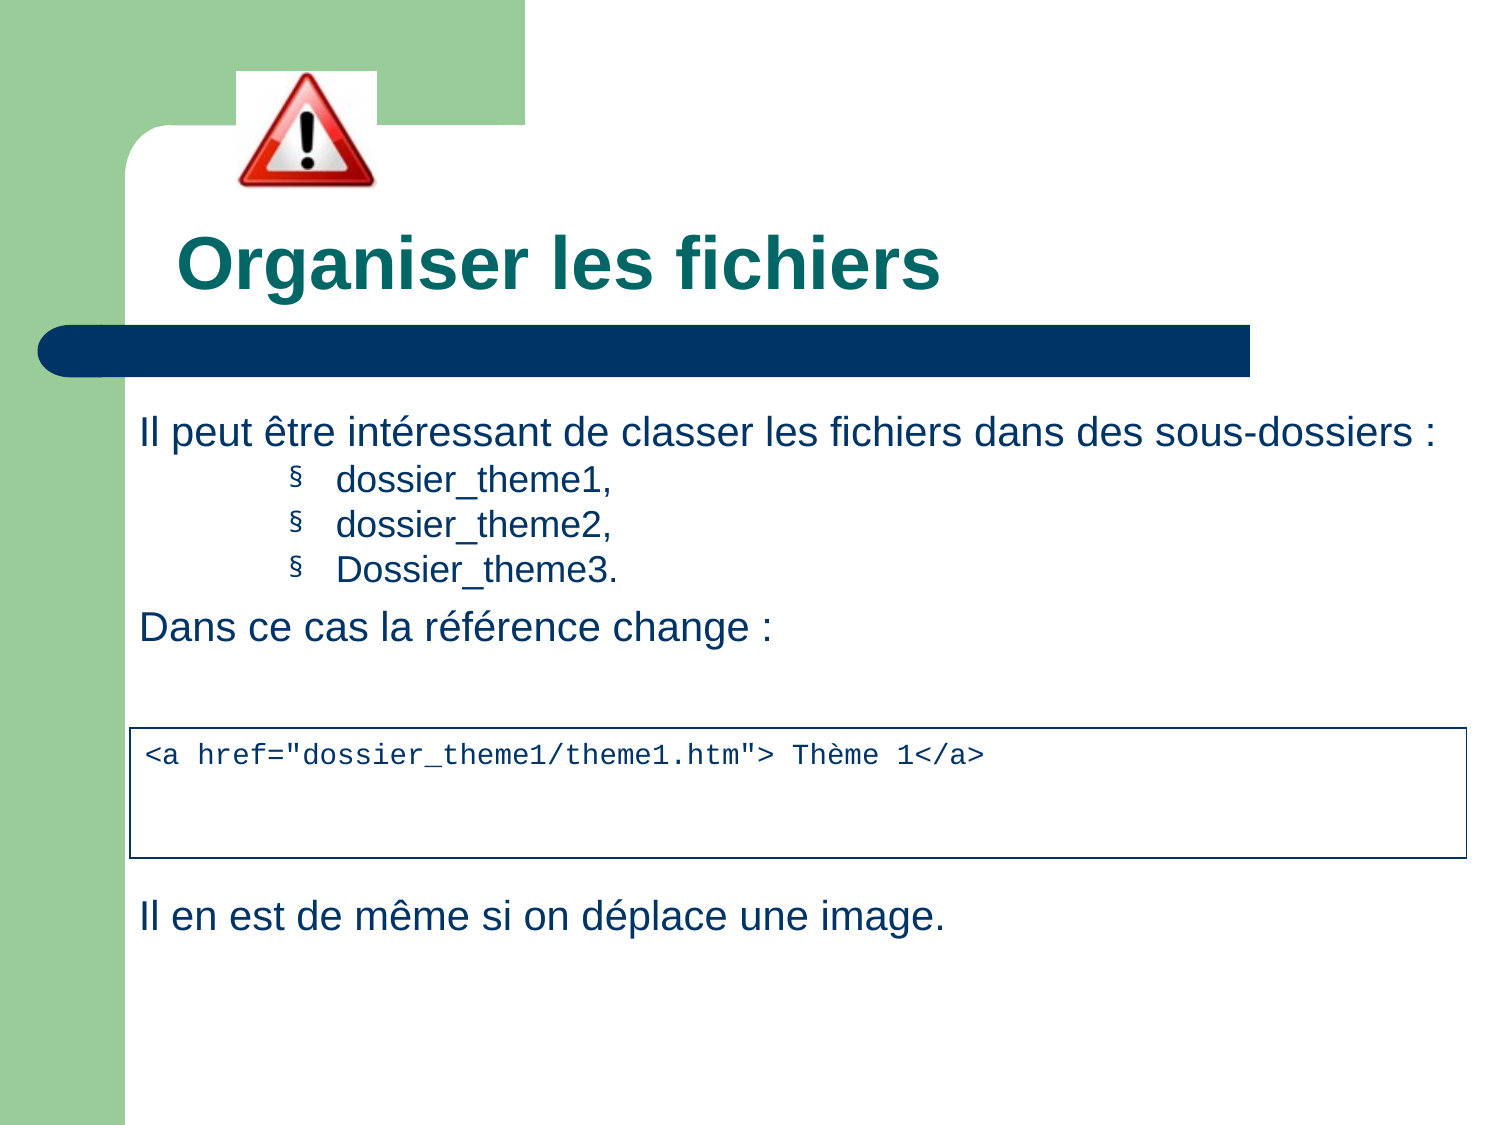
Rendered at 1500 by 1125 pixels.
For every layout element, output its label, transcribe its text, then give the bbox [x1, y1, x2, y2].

text_box <a href="dossier_theme1/theme1.htm"> Thème 1</a> [130, 728, 1466, 858]
title Organiser les fichiers [161, 125, 1426, 313]
text_box Il en est de même si on déplace une image. [124, 881, 1423, 952]
picture [236, 71, 377, 189]
text_box Il peut être intéressant de classer les fichiers dans des sous-dossiers : dossier_theme1, dossier_theme2, Dossier_theme3. Dans ce cas la référence change : [124, 397, 1459, 787]
